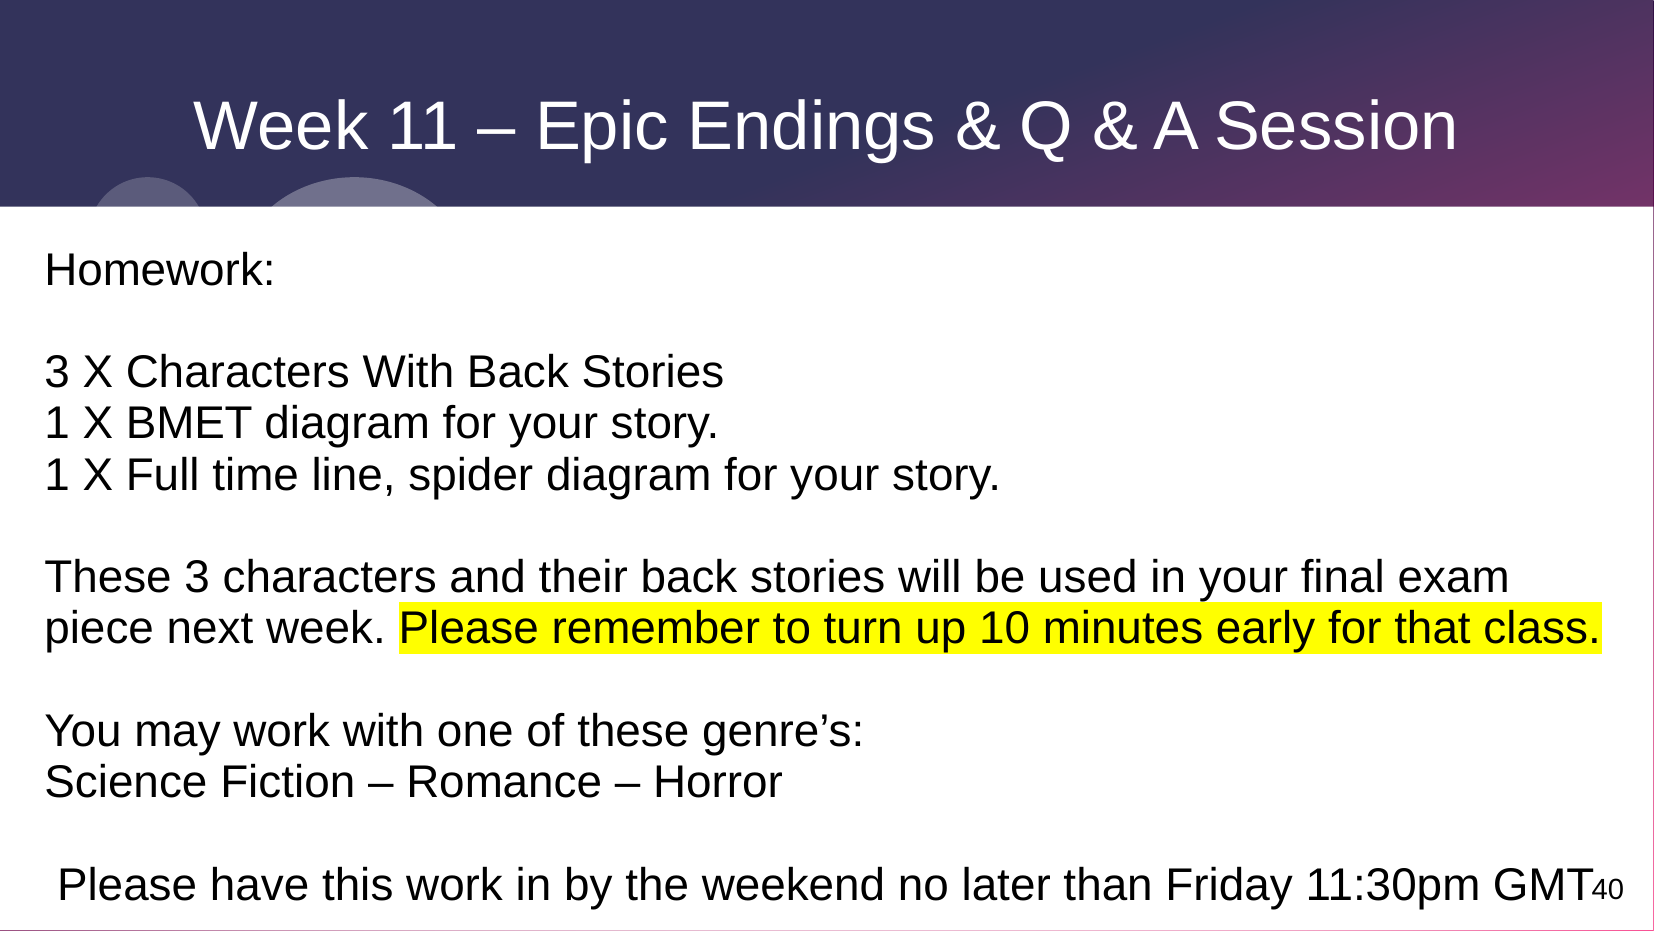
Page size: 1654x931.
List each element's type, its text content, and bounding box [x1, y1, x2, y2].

text_box Homework: 3 X Characters With Back Stories 1 X BMET diagram for your story. 1 X Full time line, spider diagram for your story. These 3 characters and their back stories will be used in your final exam piece next week. Please remember to turn up 10 minutes early for that class. You may work with one of these genre’s: Science Fiction – Romance – Horror Please have this work in by the weekend no later than Friday 11:30pm GMT [29, 236, 1625, 916]
title Week 11 – Epic Endings & Q & A Session [29, 44, 1625, 207]
